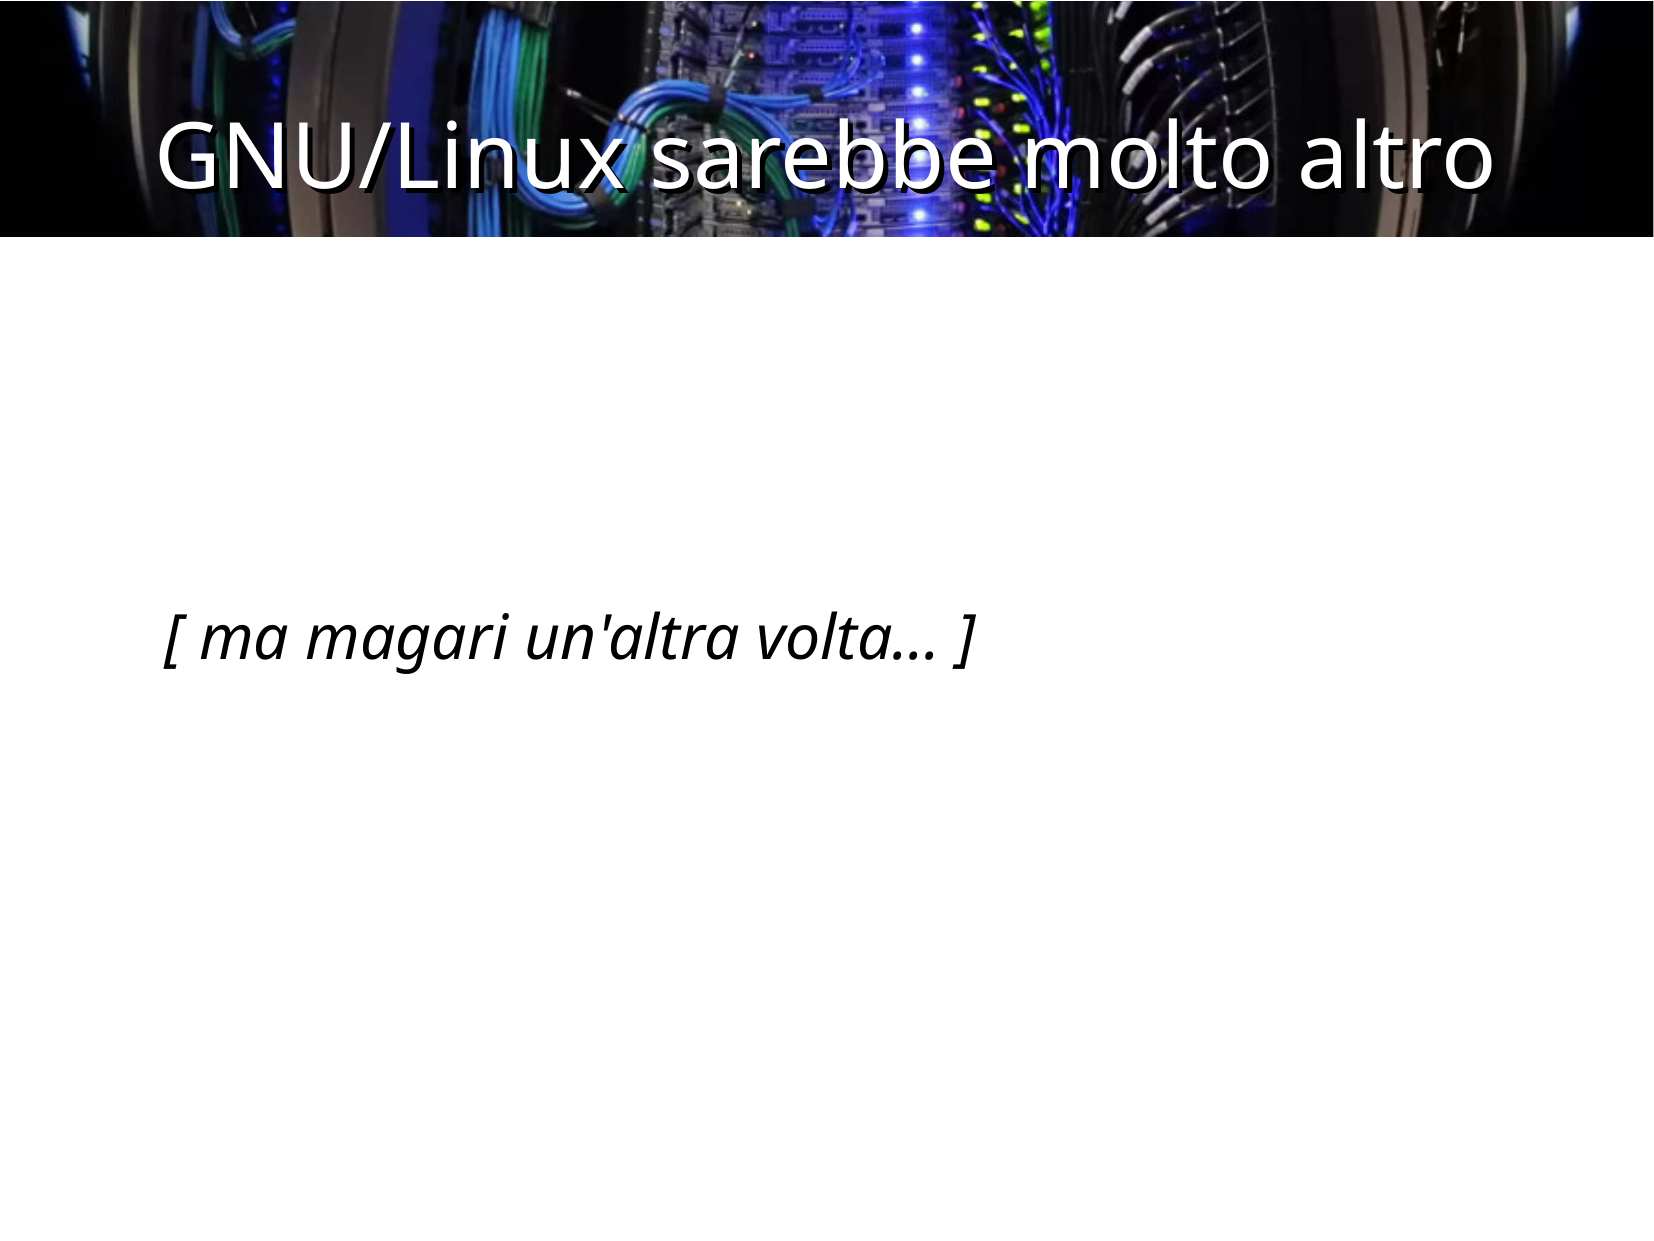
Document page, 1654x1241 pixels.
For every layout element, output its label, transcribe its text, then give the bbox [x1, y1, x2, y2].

picture [0, 1, 1654, 237]
title GNU/Linux sarebbe molto altro [82, 49, 1571, 257]
text_box [ ma magari un'altra volta... ] [150, 585, 1546, 964]
